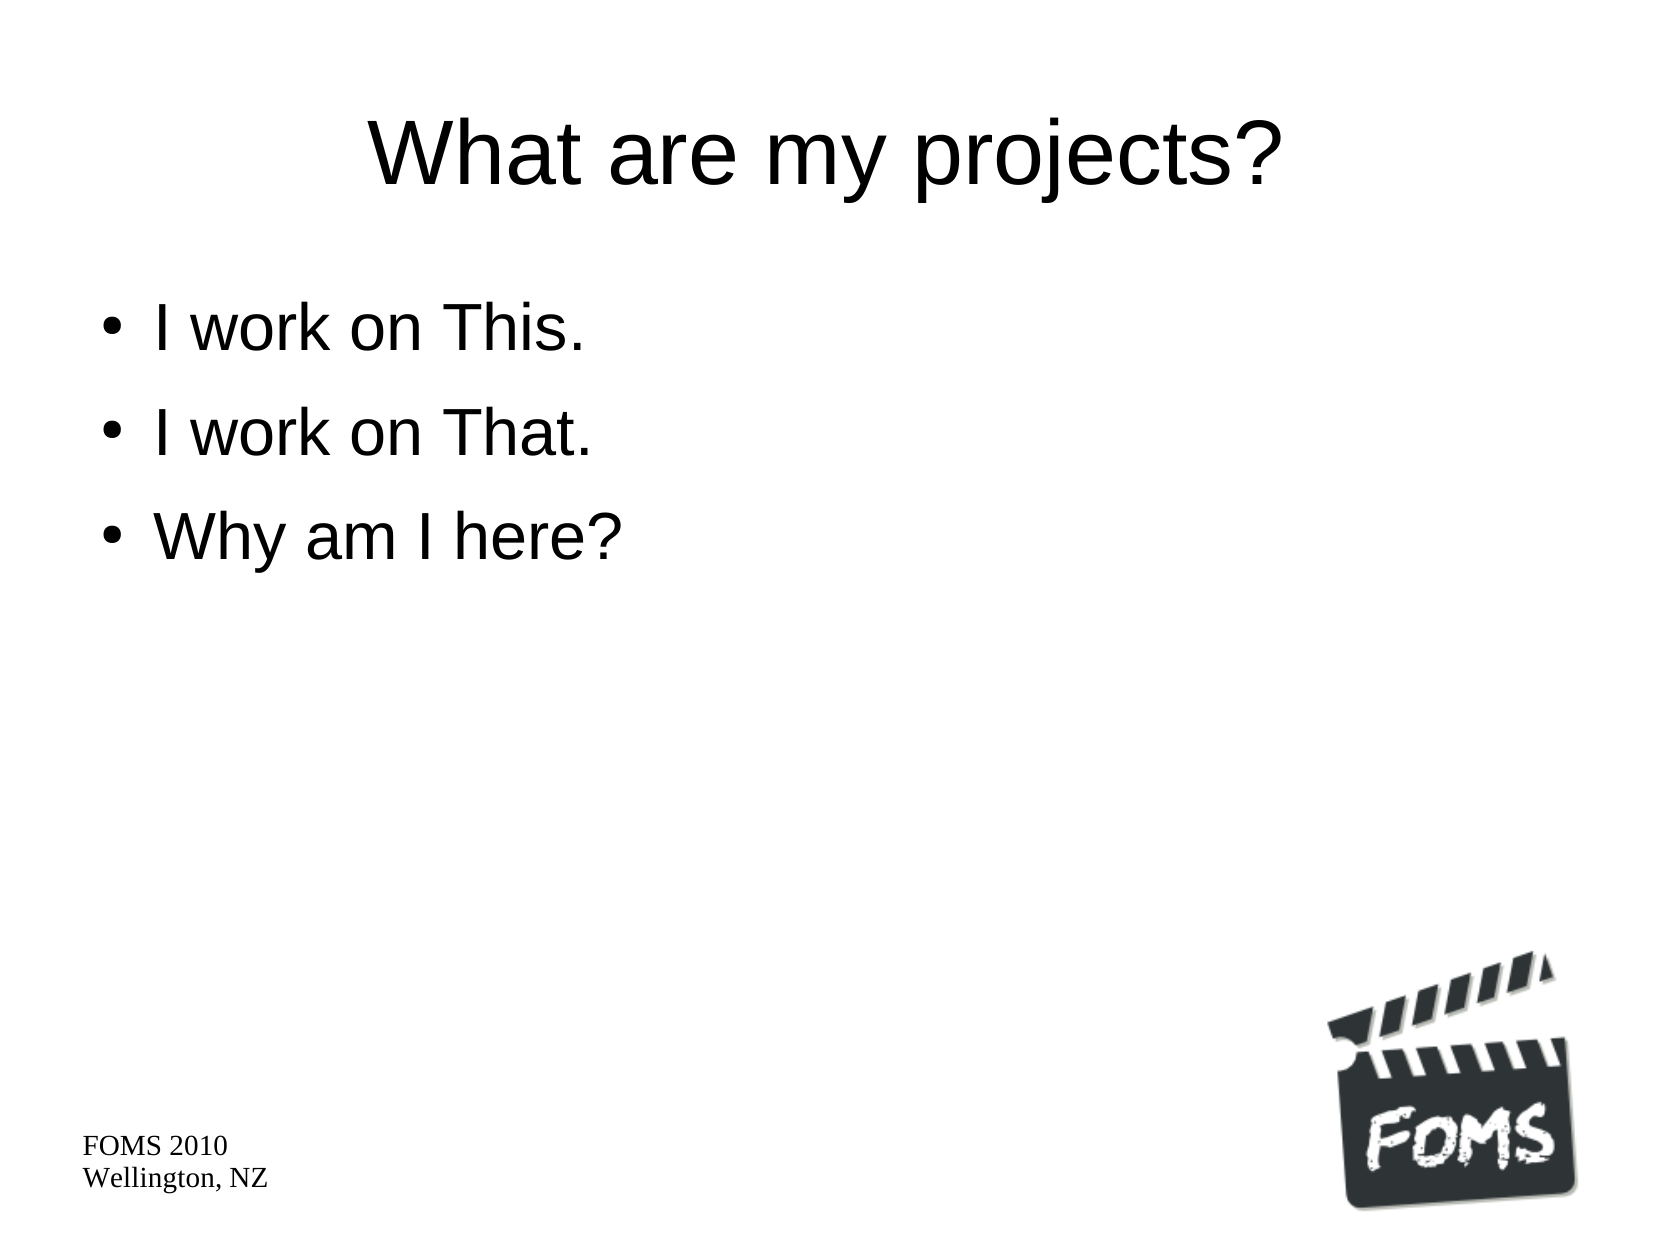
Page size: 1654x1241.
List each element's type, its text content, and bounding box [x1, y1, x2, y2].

title What are my projects? [82, 49, 1571, 257]
picture [1311, 938, 1595, 1223]
list I work on This. I work on That. Why am I here? [82, 290, 1571, 1109]
